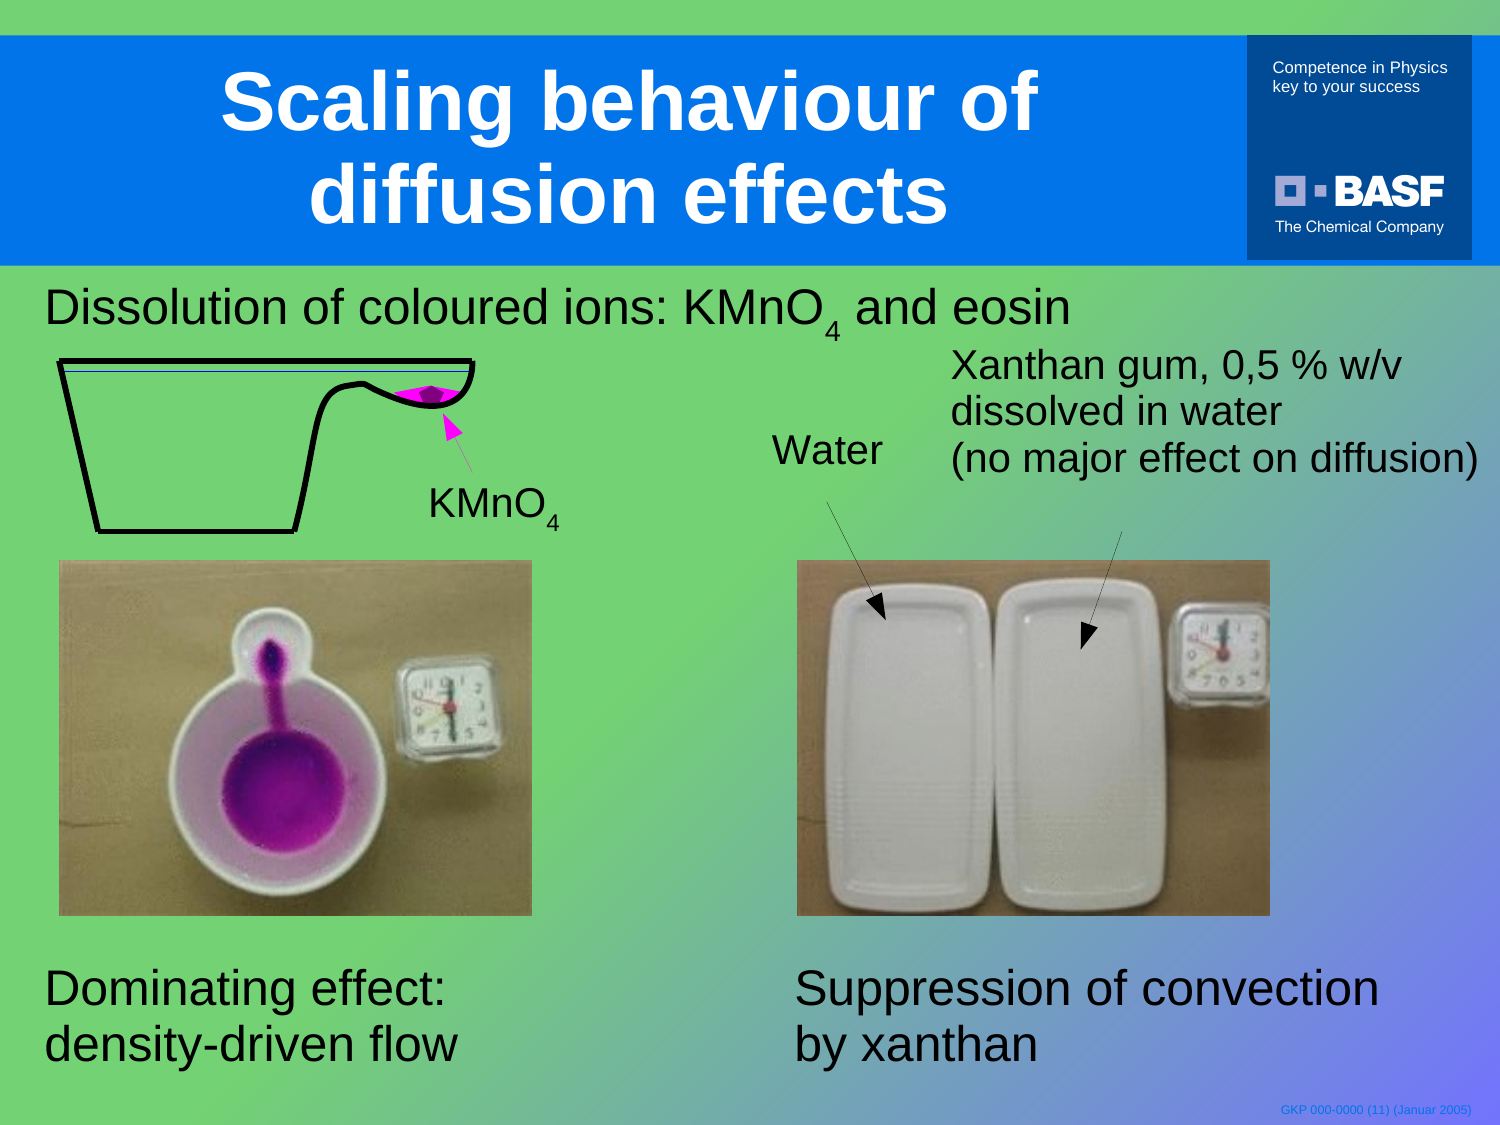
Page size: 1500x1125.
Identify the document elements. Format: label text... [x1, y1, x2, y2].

text_box Dissolution of coloured ions: KMnO4 and eosin Dominating effect: Suppression of convection density-driven flow by xanthan [29, 271, 1410, 1080]
picture [1247, 35, 1472, 260]
text_box [393, 385, 459, 402]
title Scaling behaviour of diffusion effects [27, 54, 1232, 308]
text_box Xanthan gum, 0,5 % w/v dissolved in water (no major effect on diffusion) [935, 334, 1495, 490]
picture [59, 560, 532, 916]
text_box Water [757, 419, 899, 481]
title Going micro and nano: approaching the apparent dwarf [1438, 1063, 1500, 1125]
picture [797, 560, 1270, 916]
text_box KMnO4 [413, 472, 575, 544]
